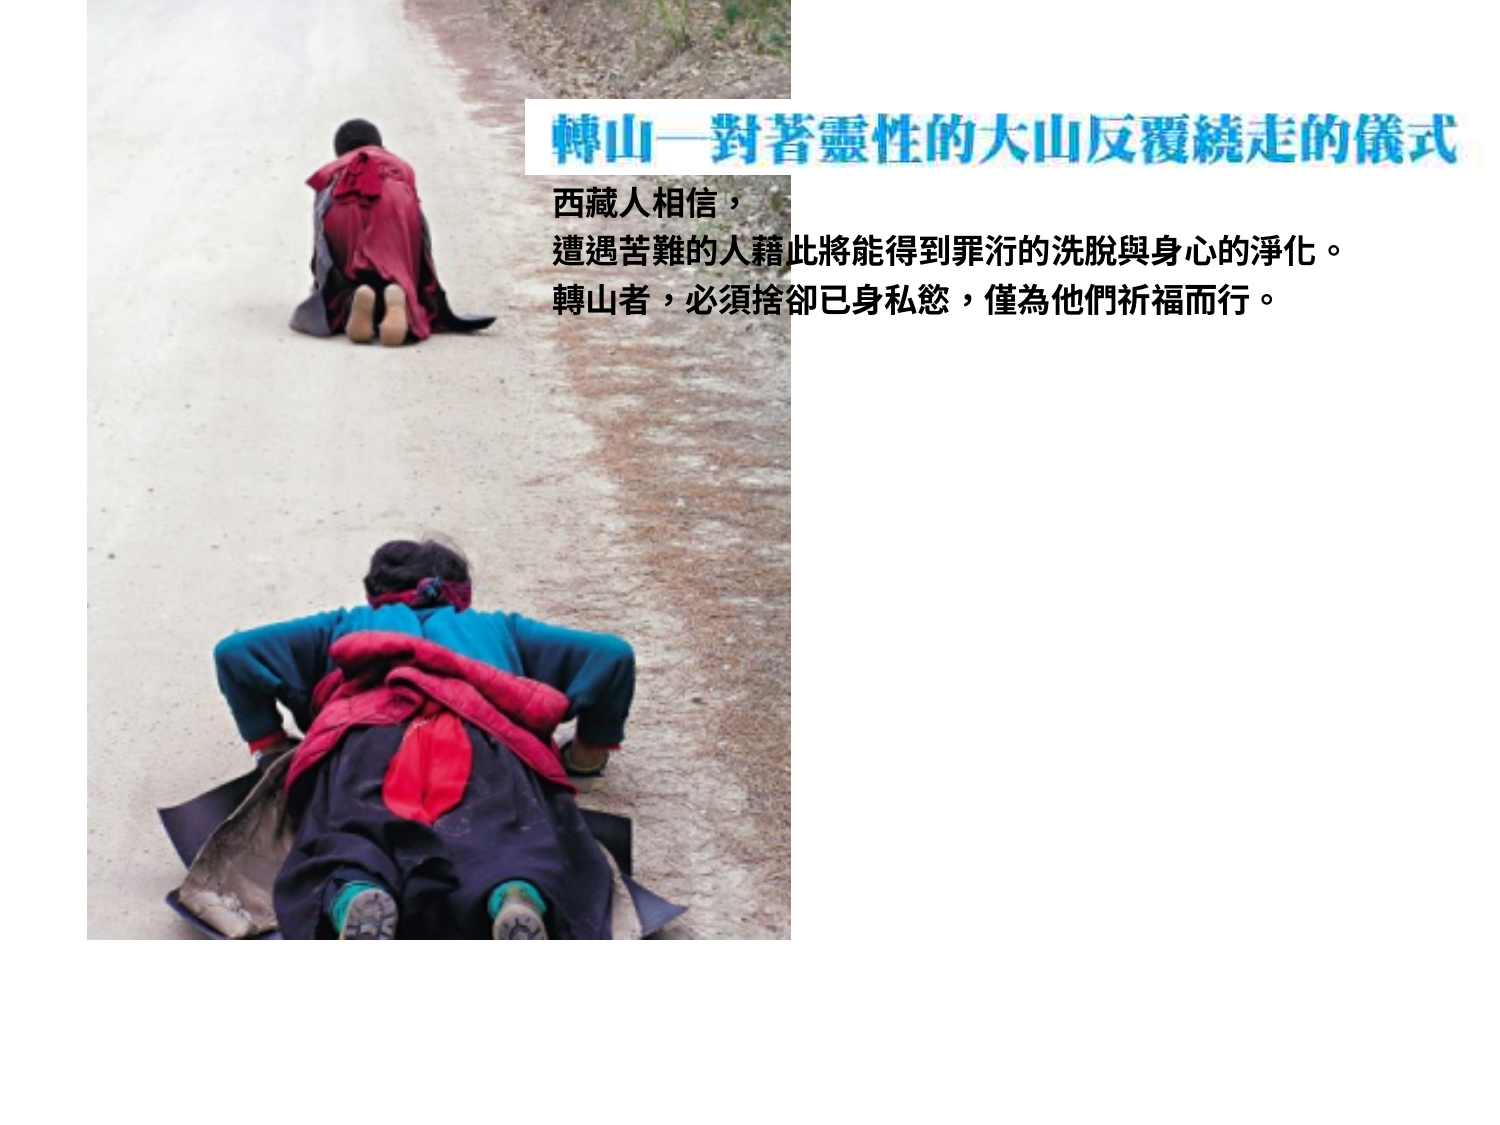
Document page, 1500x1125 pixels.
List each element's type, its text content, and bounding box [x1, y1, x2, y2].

text_box 西藏人相信， 遭遇苦難的人藉此將能得到罪洐的洗脫與身心的淨化。 轉山者，必須捨卻已身私慾，僅為他們祈福而行。 [537, 175, 1413, 327]
picture [87, 0, 1500, 940]
